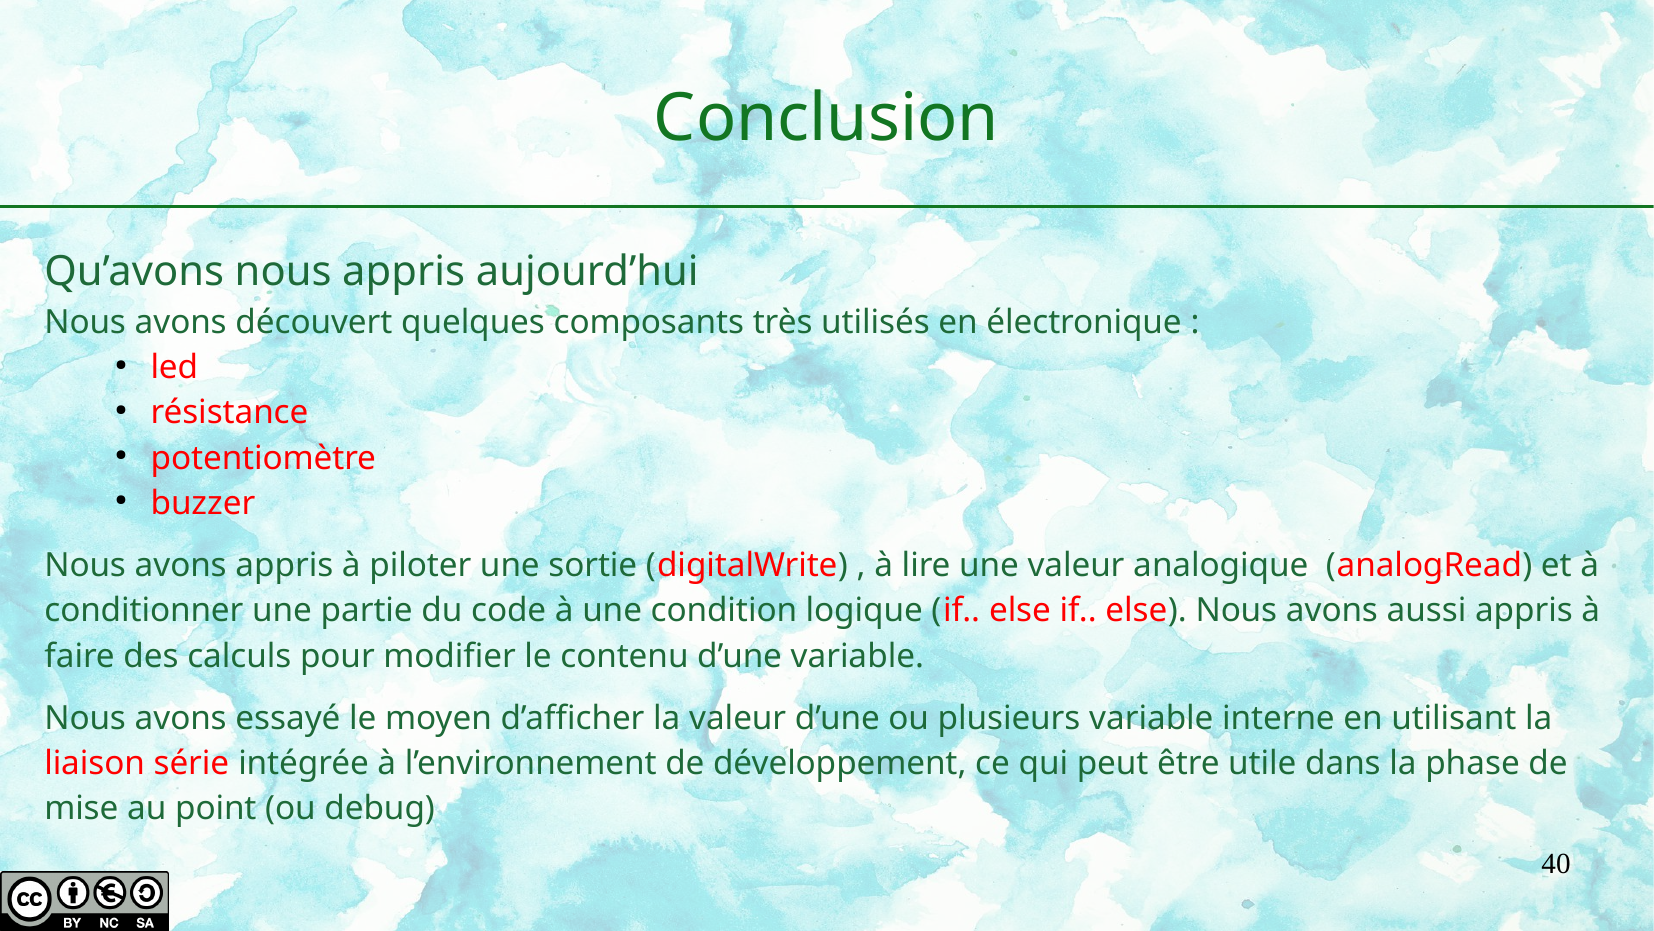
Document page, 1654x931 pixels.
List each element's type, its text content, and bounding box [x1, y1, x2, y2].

title Conclusion [82, 37, 1571, 193]
text_box Qu’avons nous appris aujourd’hui Nous avons découvert quelques composants très utilisés en électronique : led résistance potentiomètre buzzer Nous avons appris à piloter une sortie (digitalWrite) , à lire une valeur analogique (analogRead) et à conditionner une partie du code à une condition logique (if.. else if.. else). Nous avons aussi appris à faire des calculs pour modifier le contenu d’une variable. Nous avons essayé le moyen d’afficher la valeur d’une ou plusieurs variable interne en utilisant la liaison série intégrée à l’environnement de développement, ce qui peut être utile dans la phase de mise au point (ou debug) [29, 233, 1625, 894]
picture [0, 871, 169, 931]
